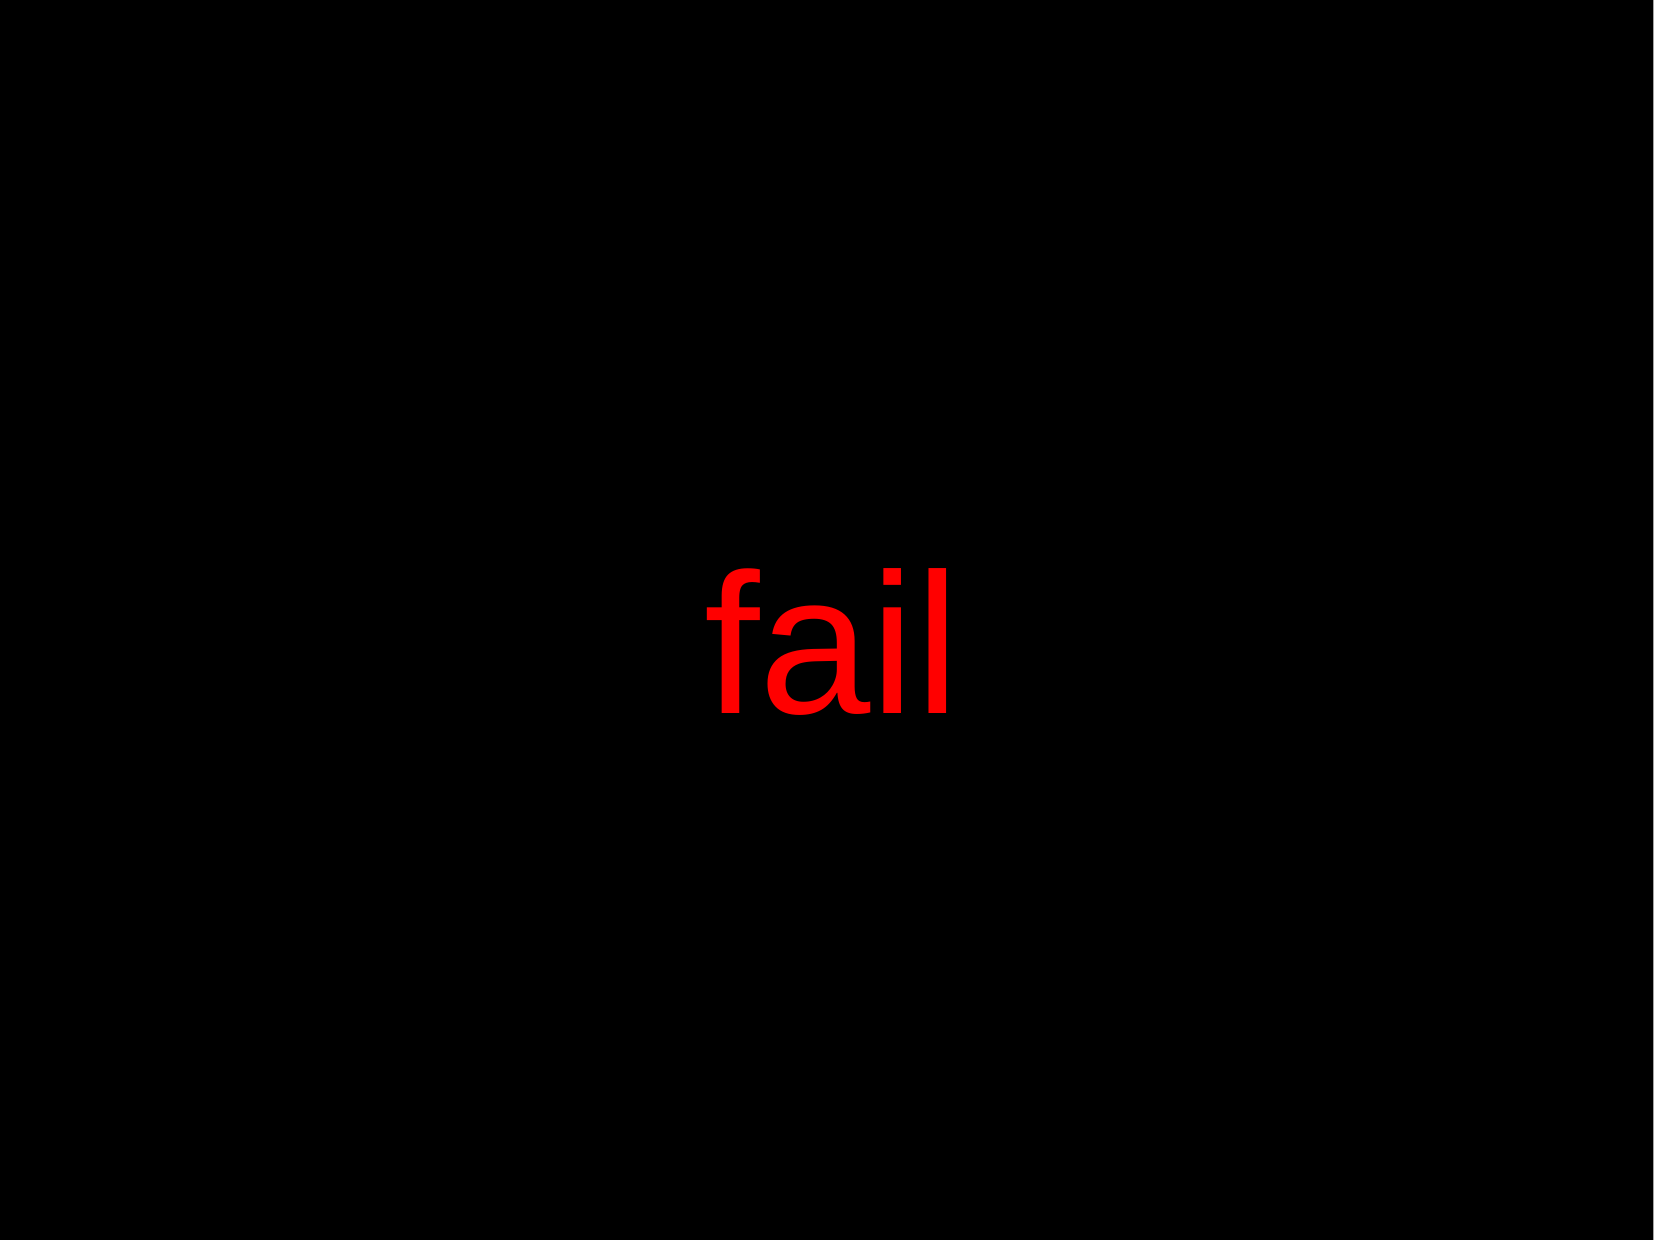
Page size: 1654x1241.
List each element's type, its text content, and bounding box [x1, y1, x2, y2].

text_box fail [689, 525, 976, 764]
